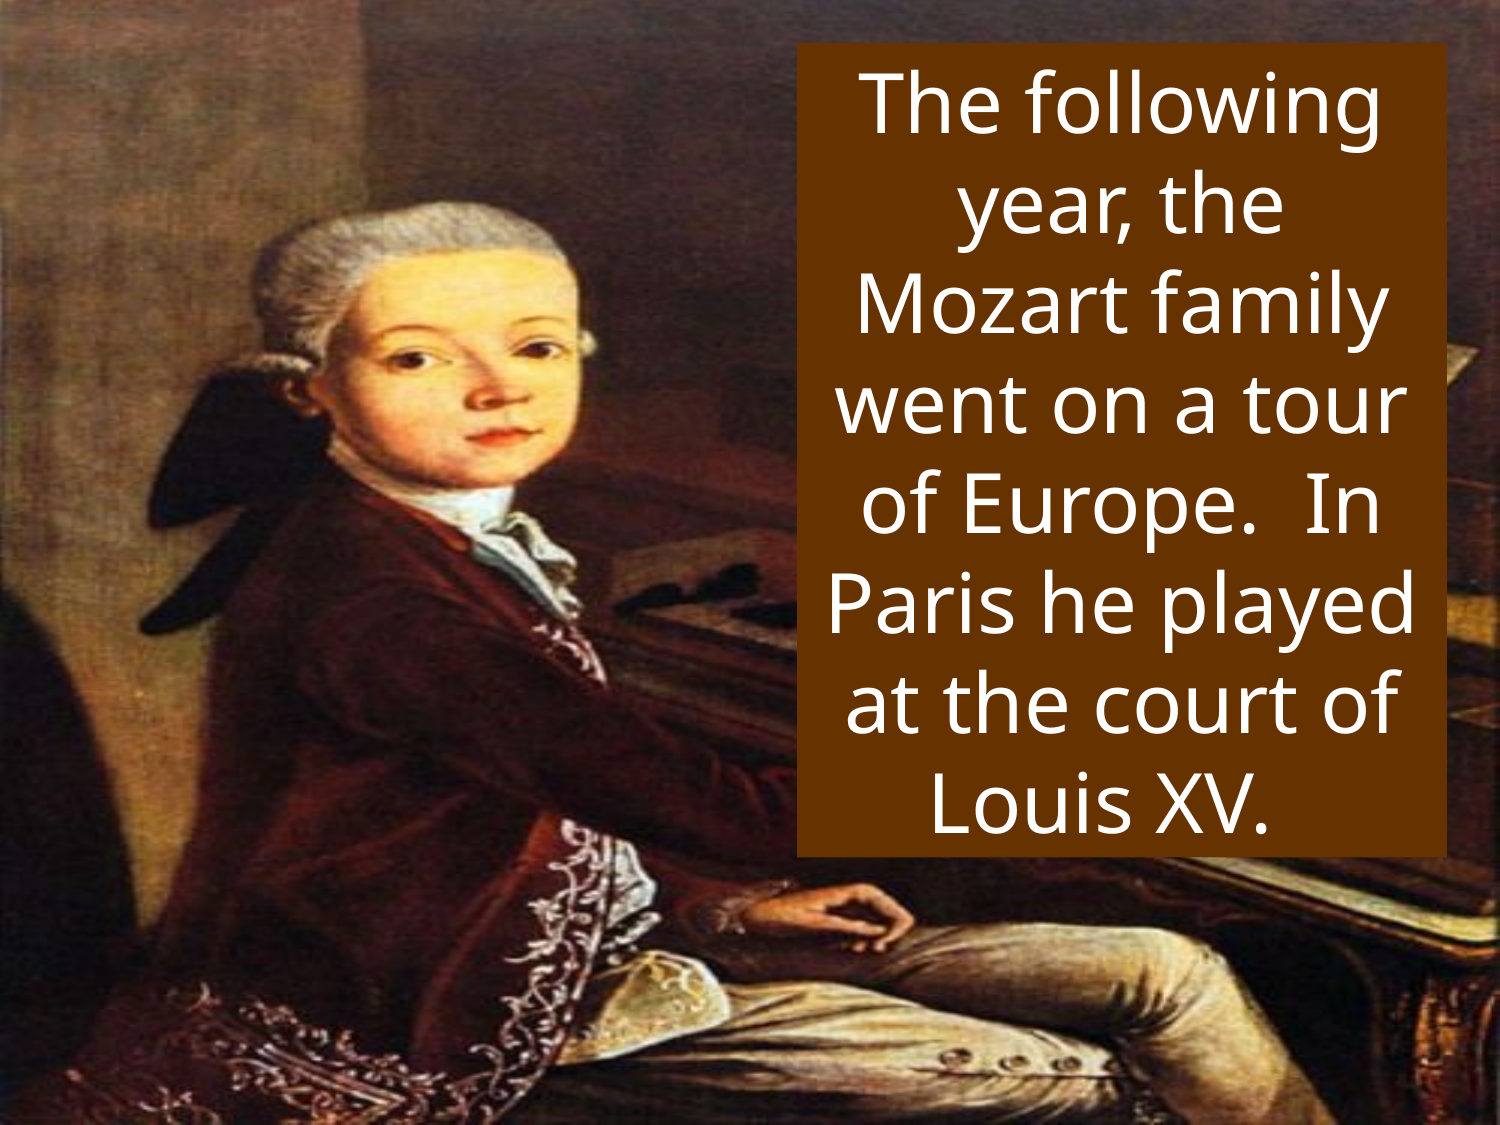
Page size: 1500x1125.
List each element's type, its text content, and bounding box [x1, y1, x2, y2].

picture [0, 0, 1500, 1125]
text_box The following year, the Mozart family went on a tour of Europe. In Paris he played at the court of Louis XV. [797, 42, 1447, 858]
